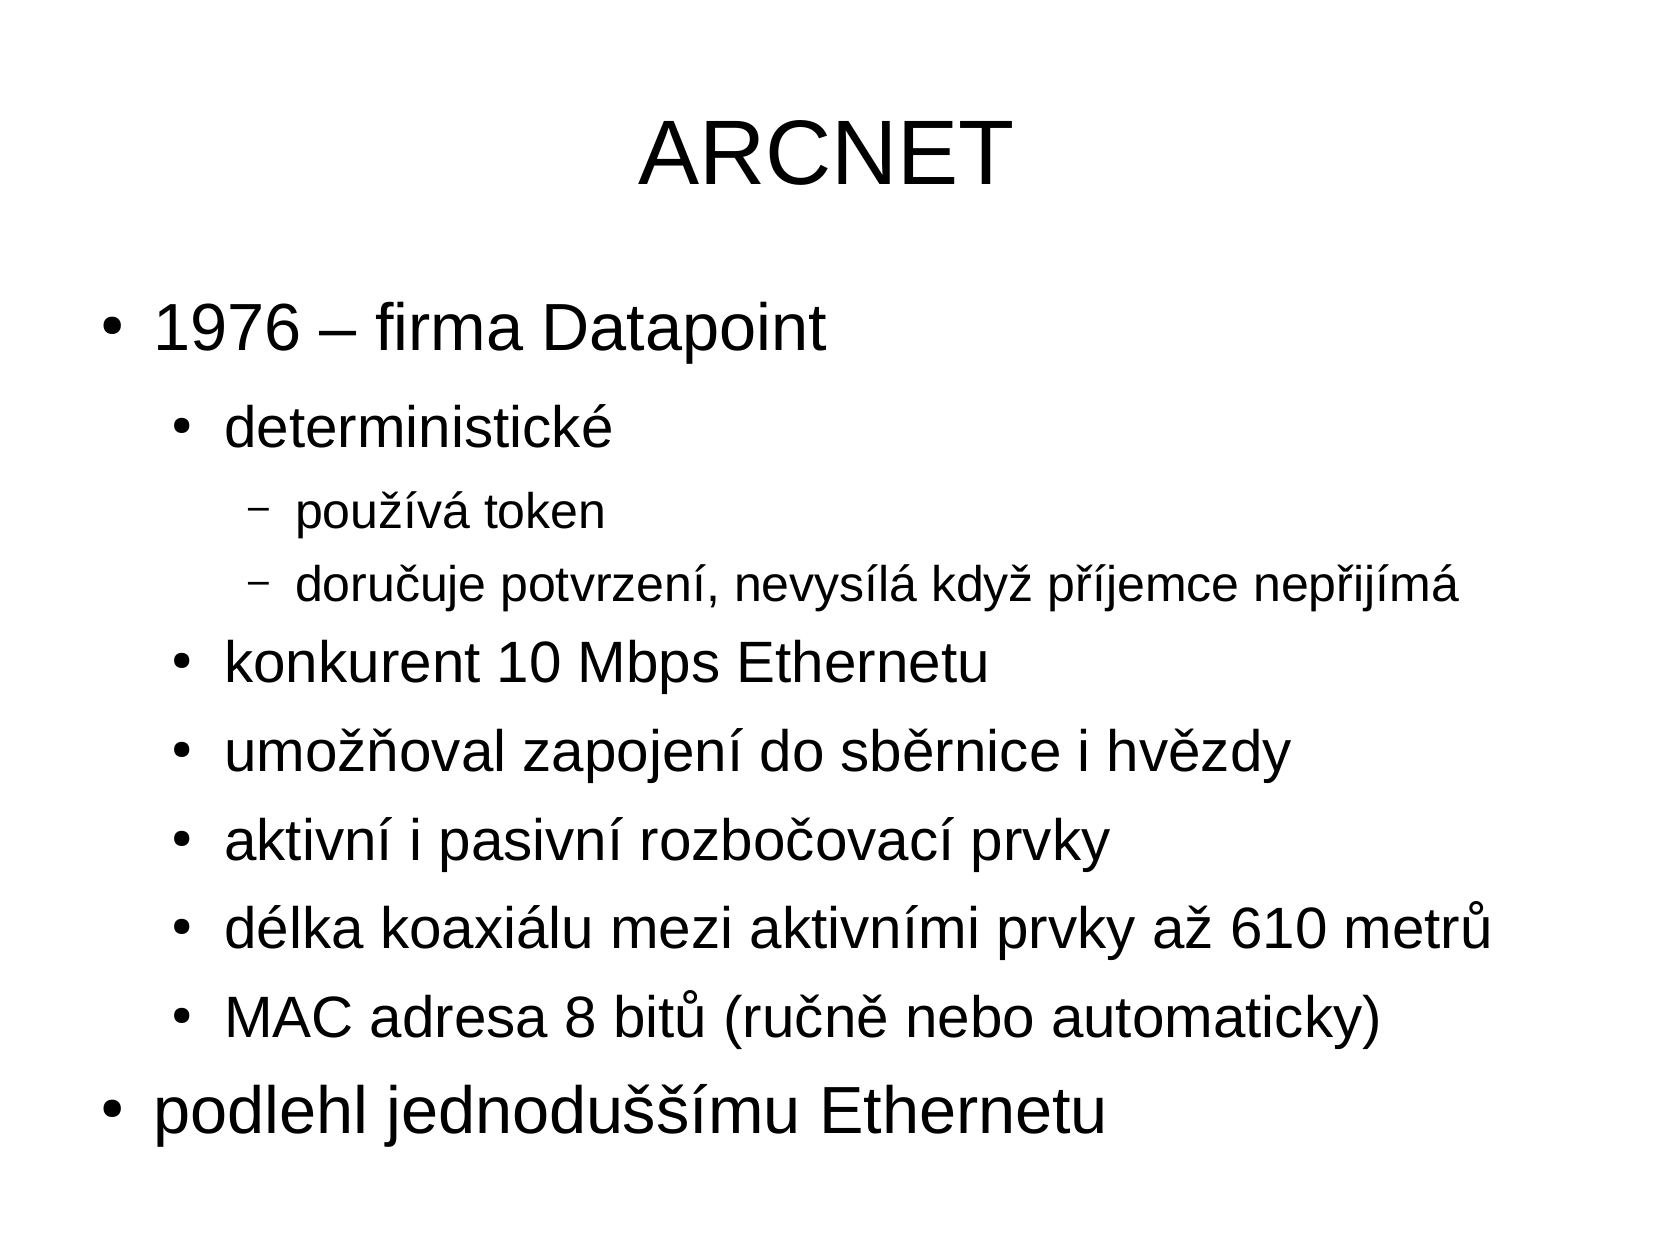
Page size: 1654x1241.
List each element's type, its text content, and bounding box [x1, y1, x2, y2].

title ARCNET [82, 56, 1571, 250]
list 1976 – firma Datapoint deterministické používá token doručuje potvrzení, nevysílá když příjemce nepřijímá konkurent 10 Mbps Ethernetu umožňoval zapojení do sběrnice i hvězdy aktivní i pasivní rozbočovací prvky délka koaxiálu mezi aktivními prvky až 610 metrů MAC adresa 8 bitů (ručně nebo automaticky) podlehl jednoduššímu Ethernetu [82, 290, 1571, 1149]
